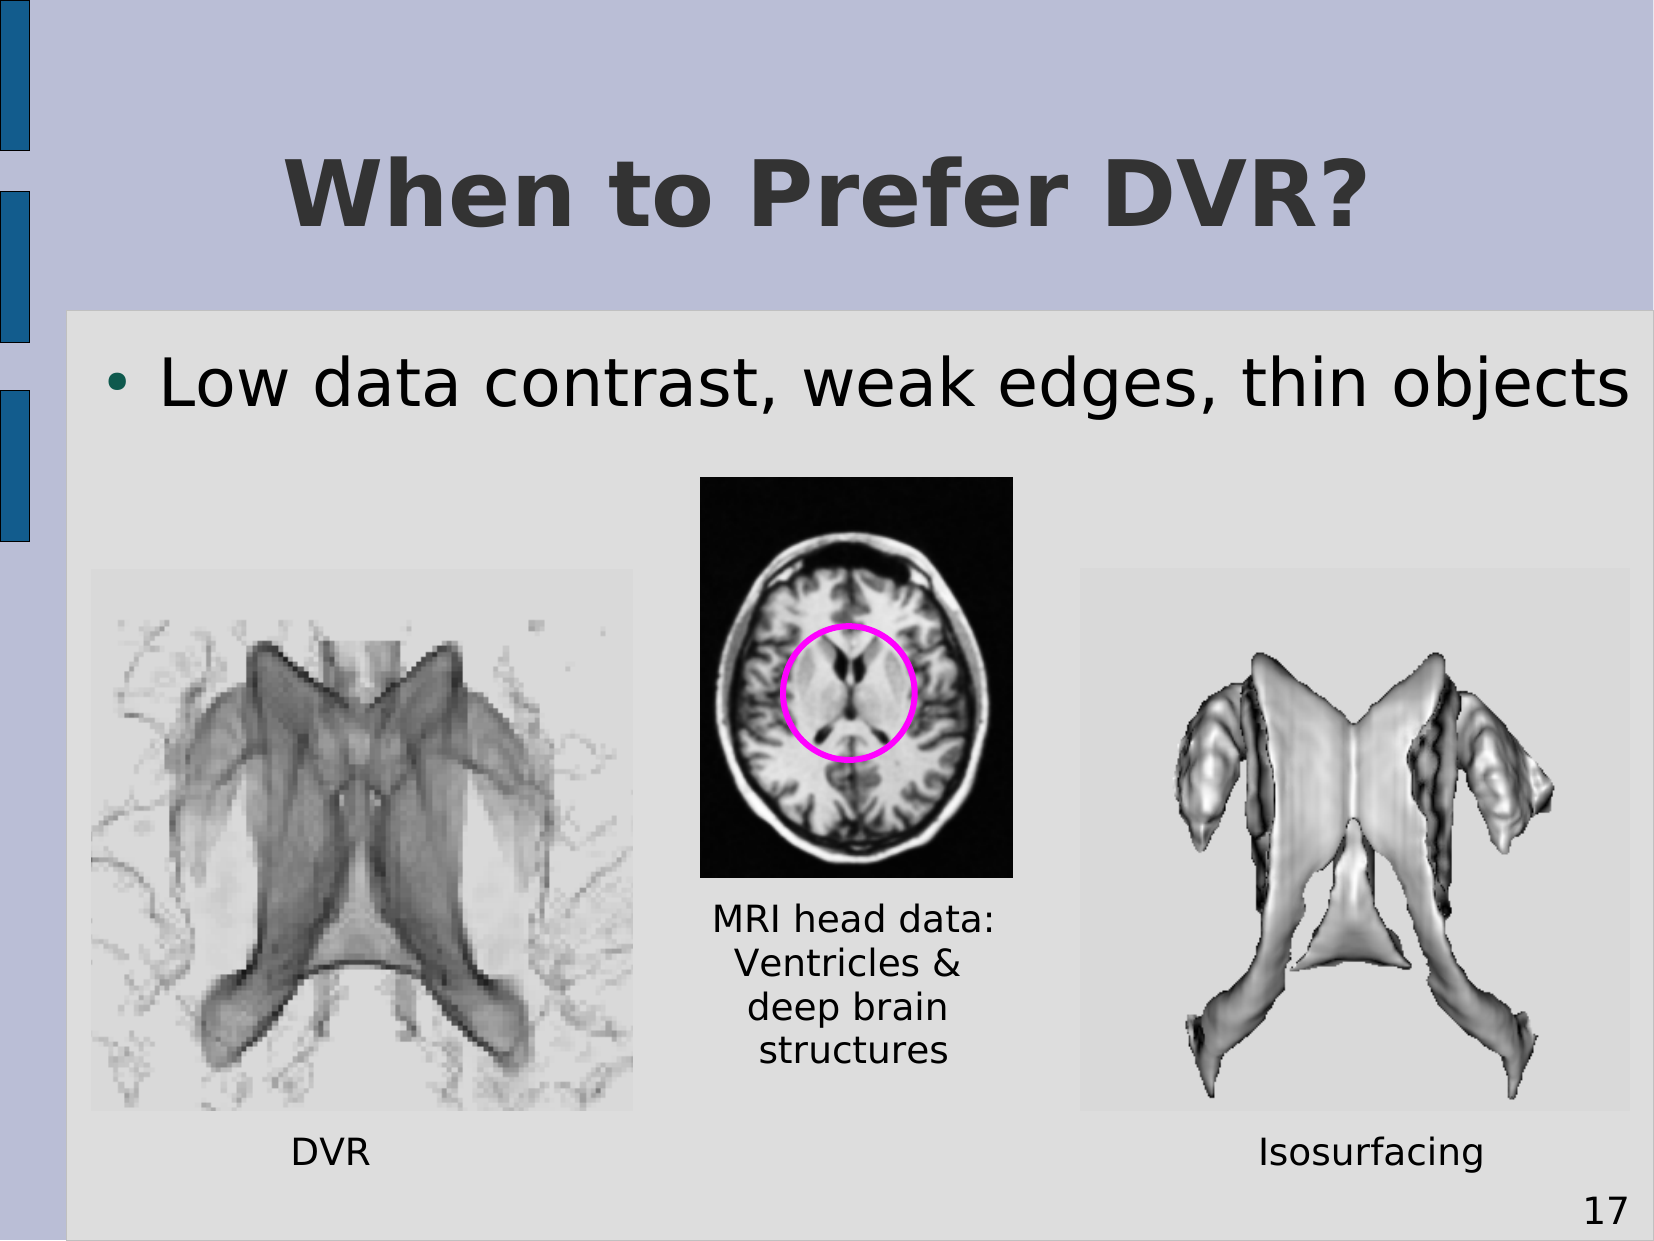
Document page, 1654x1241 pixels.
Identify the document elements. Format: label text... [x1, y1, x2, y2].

text_box DVR [275, 1123, 419, 1182]
picture [91, 569, 633, 1111]
picture [1080, 568, 1630, 1111]
title When to Prefer DVR? [121, 91, 1534, 299]
list Low data contrast, weak edges, thin objects [87, 344, 1639, 459]
text_box Isosurfacing [1243, 1123, 1507, 1182]
picture [700, 477, 1013, 878]
text_box MRI head data: Ventricles & deep brain structures [697, 890, 1011, 1080]
